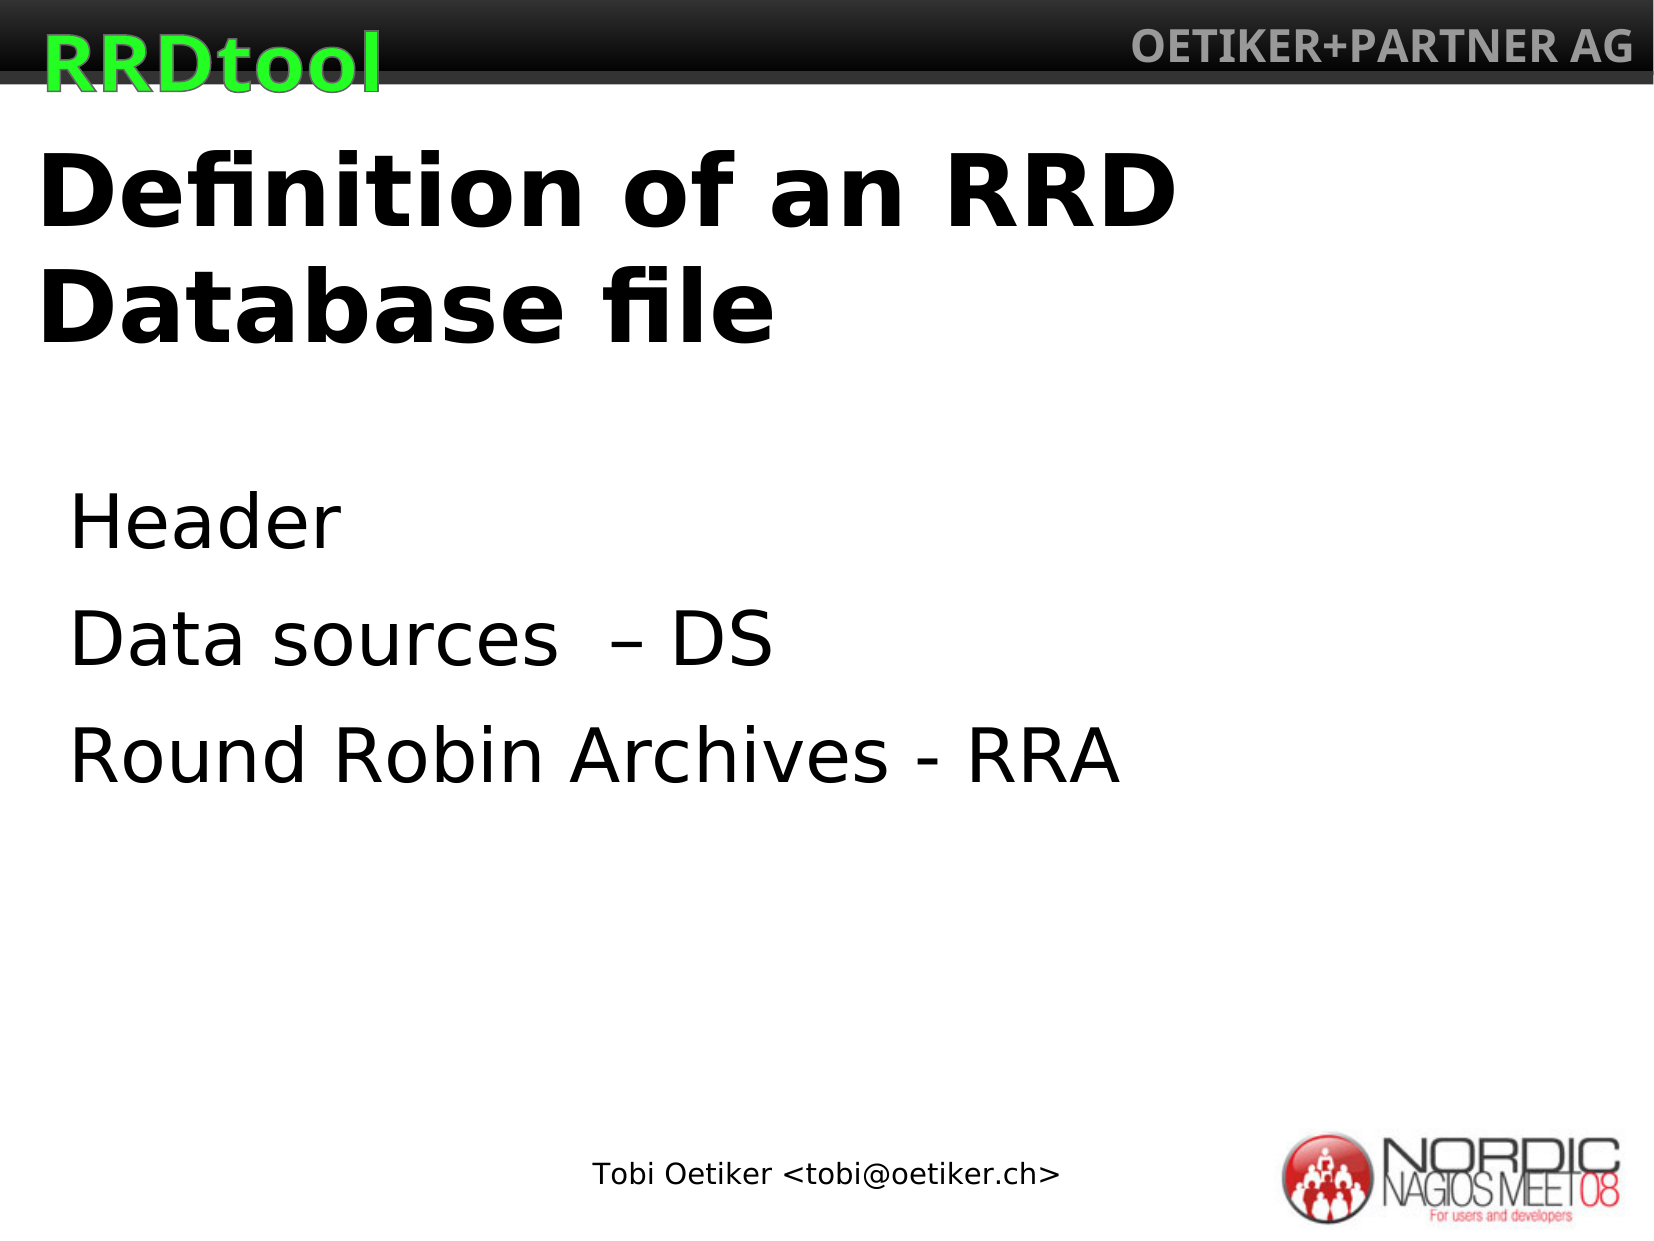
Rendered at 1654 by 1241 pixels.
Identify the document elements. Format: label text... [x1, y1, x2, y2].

list Header Data sources – DS Round Robin Archives - RRA [50, 478, 1571, 1064]
picture [1262, 1116, 1654, 1241]
title Definition of an RRD Database file [35, 133, 1574, 367]
